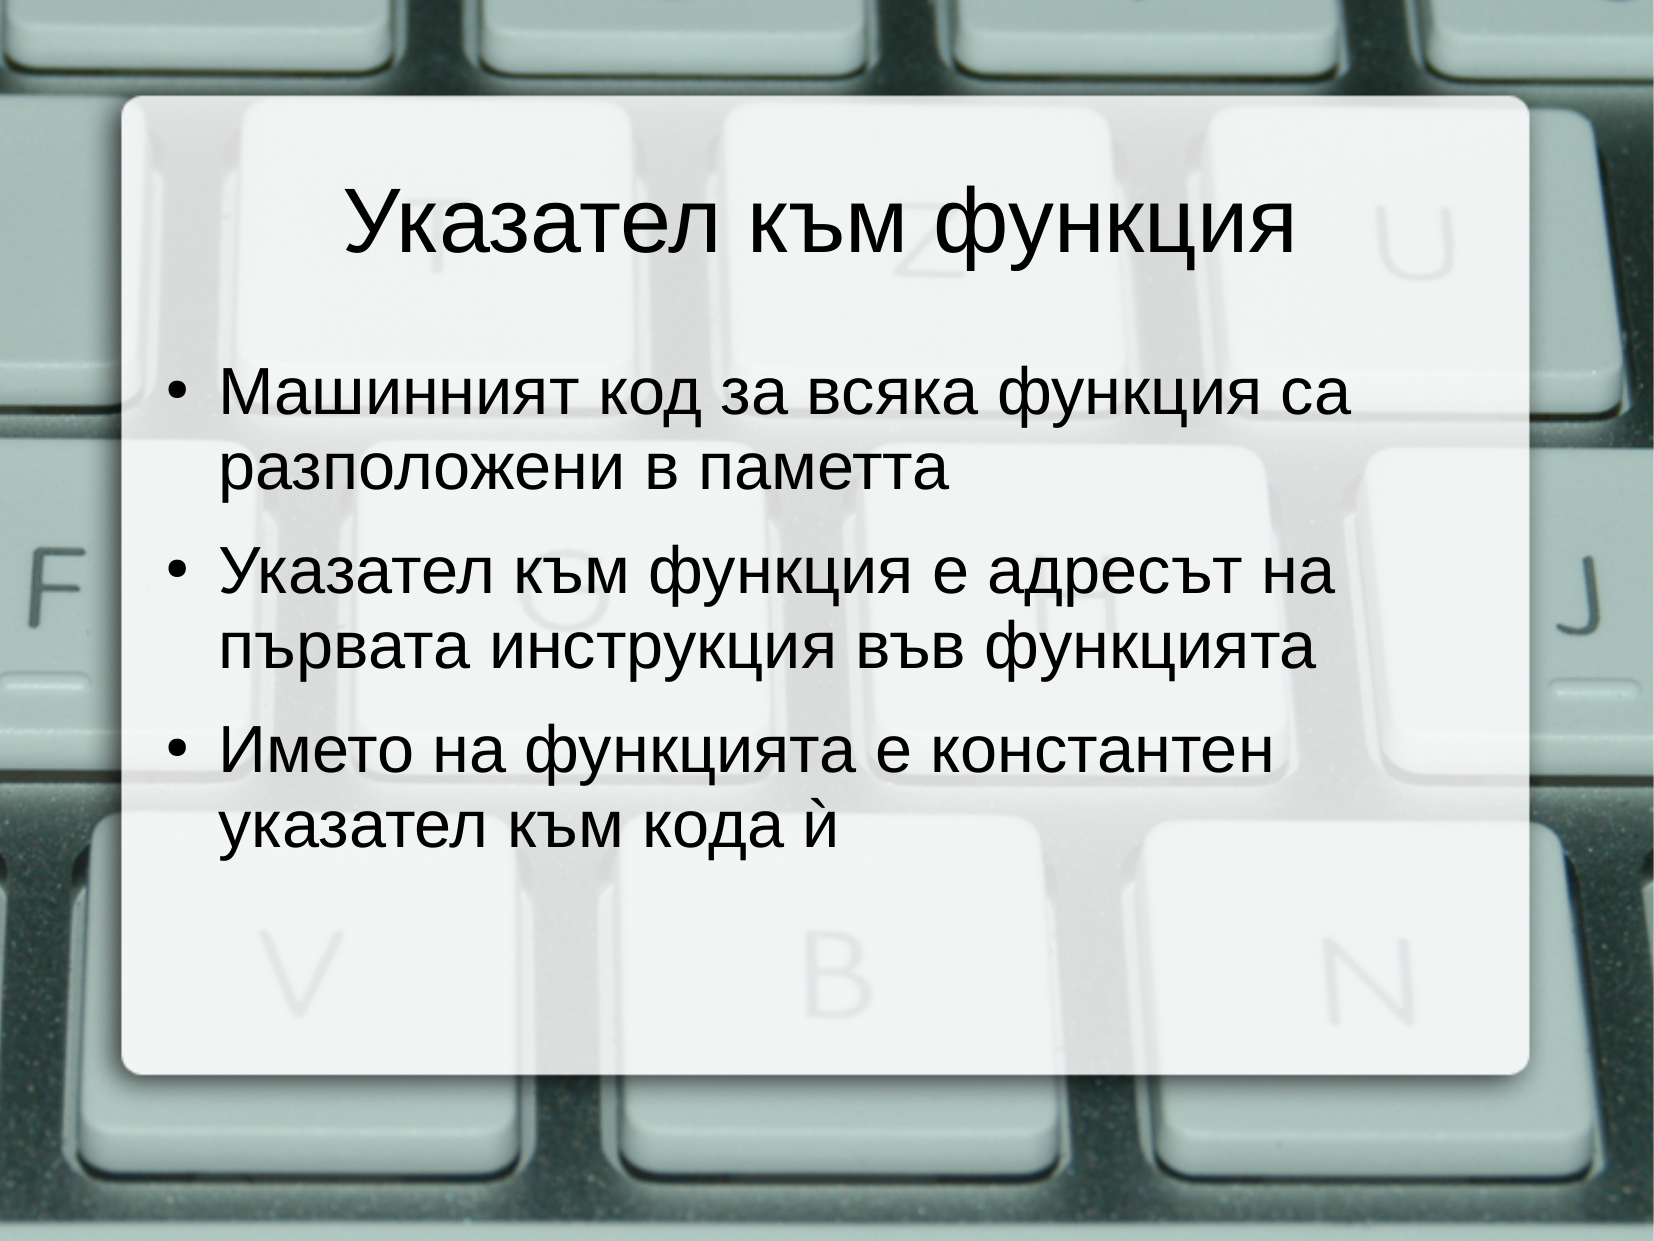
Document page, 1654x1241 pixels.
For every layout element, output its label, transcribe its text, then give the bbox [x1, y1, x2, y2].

list Машинният код за всяка функция са разположени в паметта Указател към функция е адресът на първата инструкция във функцията Името на функцията е константен указател към кода ѝ [147, 354, 1506, 1074]
title Указател към функция [135, 117, 1506, 325]
picture [0, 0, 1654, 1241]
